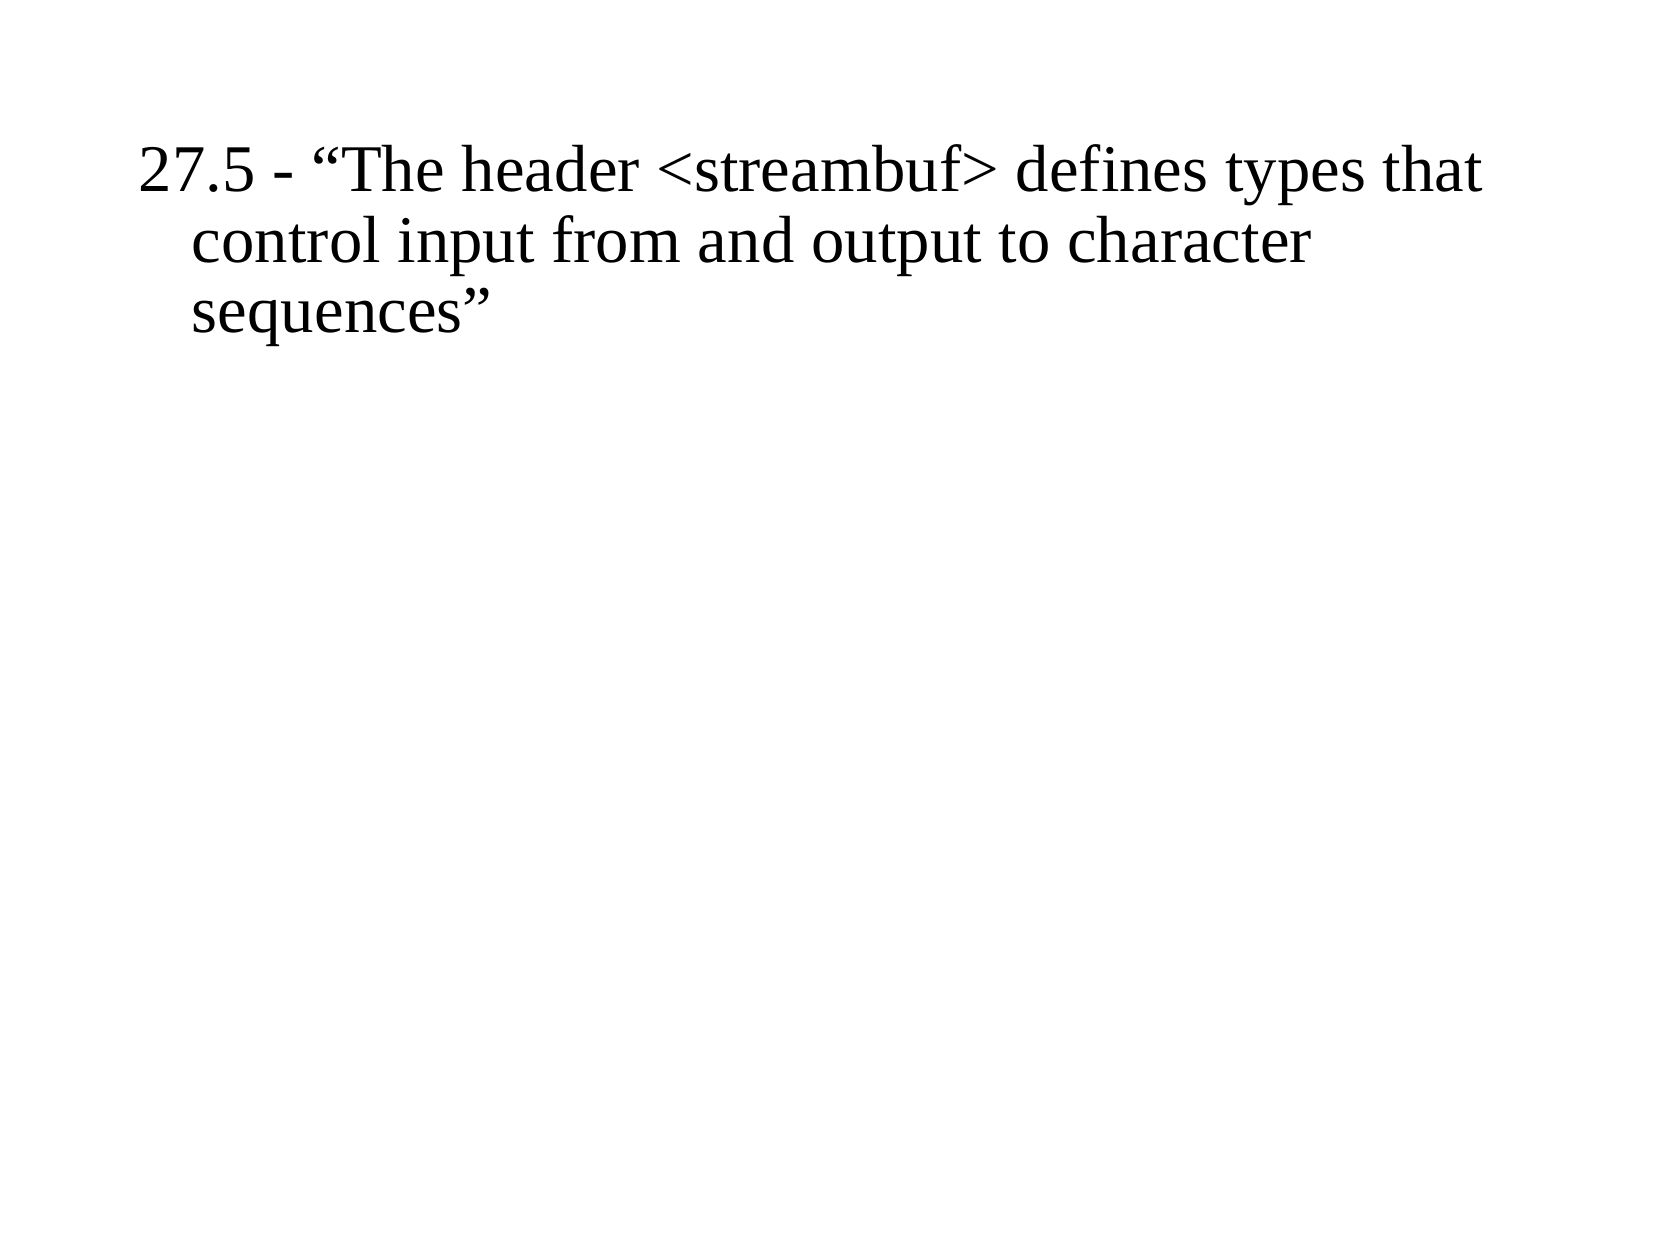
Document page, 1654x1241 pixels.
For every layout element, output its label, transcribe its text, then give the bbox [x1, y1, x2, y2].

list 27.5 - “The header <streambuf> defines types that control input from and output to character sequences” [121, 135, 1534, 1127]
